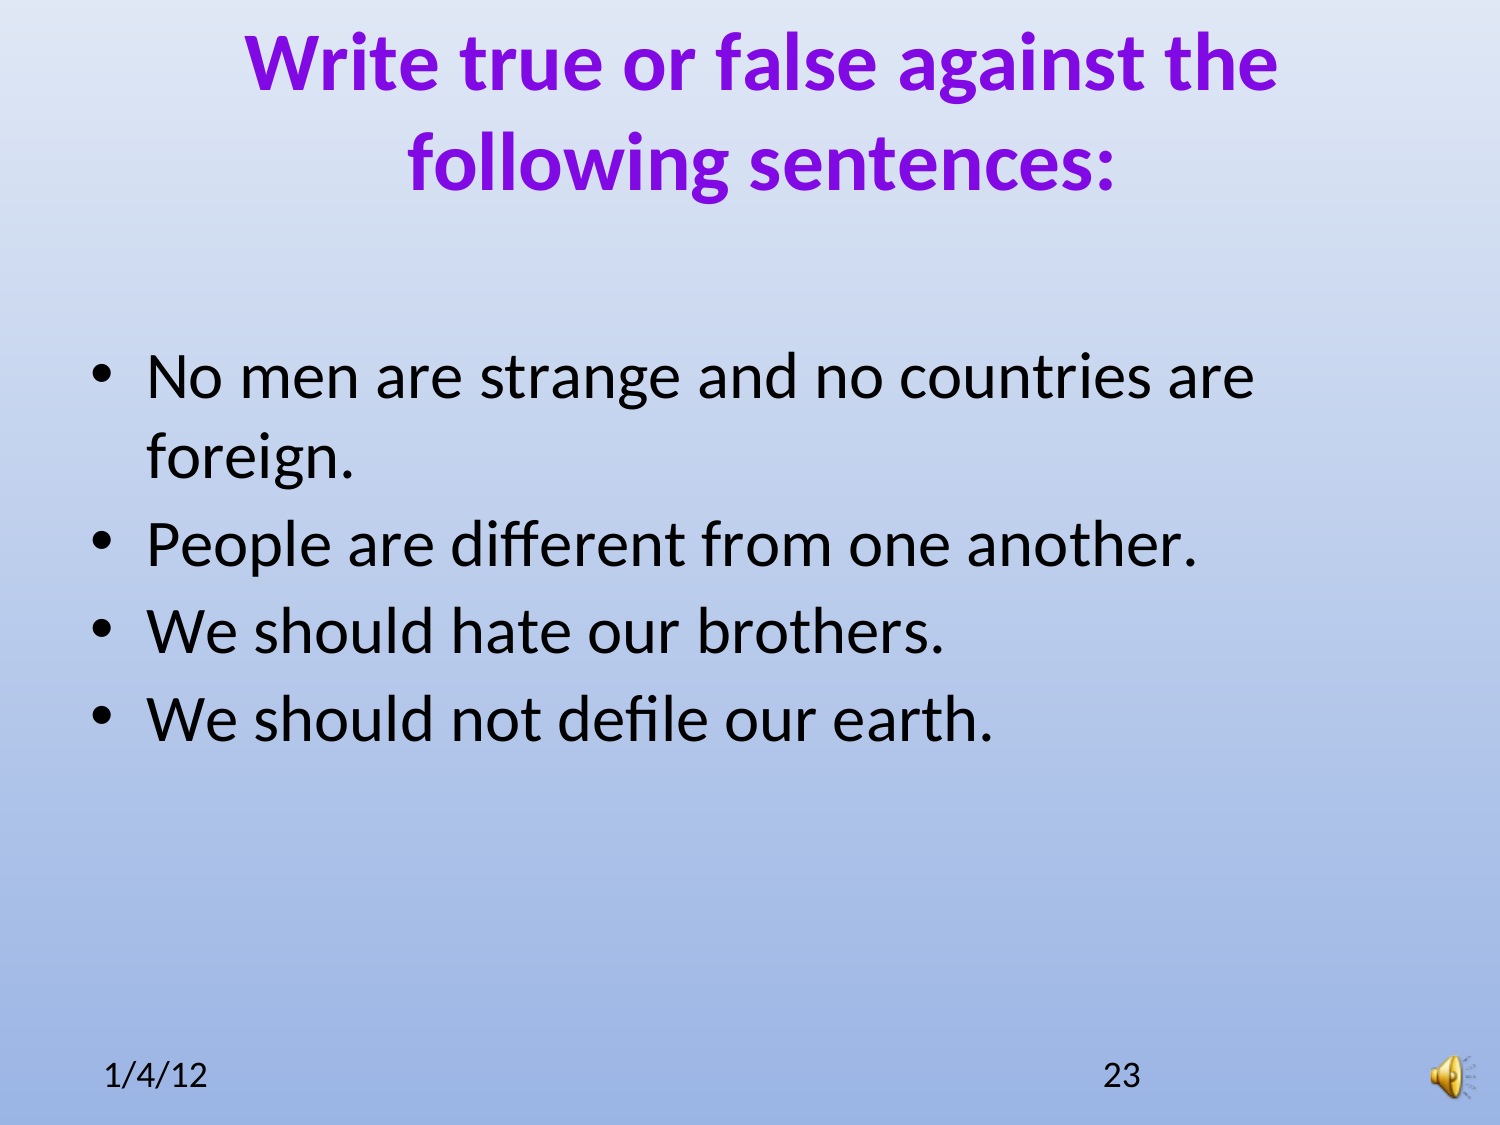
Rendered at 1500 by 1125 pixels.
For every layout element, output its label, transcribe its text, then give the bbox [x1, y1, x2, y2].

text_box Write true or false against the following sentences: [87, 0, 1438, 225]
picture [1429, 1054, 1480, 1105]
text_box No men are strange and no countries are foreign. People are different from one another. We should hate our brothers. We should not defile our earth. [75, 324, 1426, 1000]
